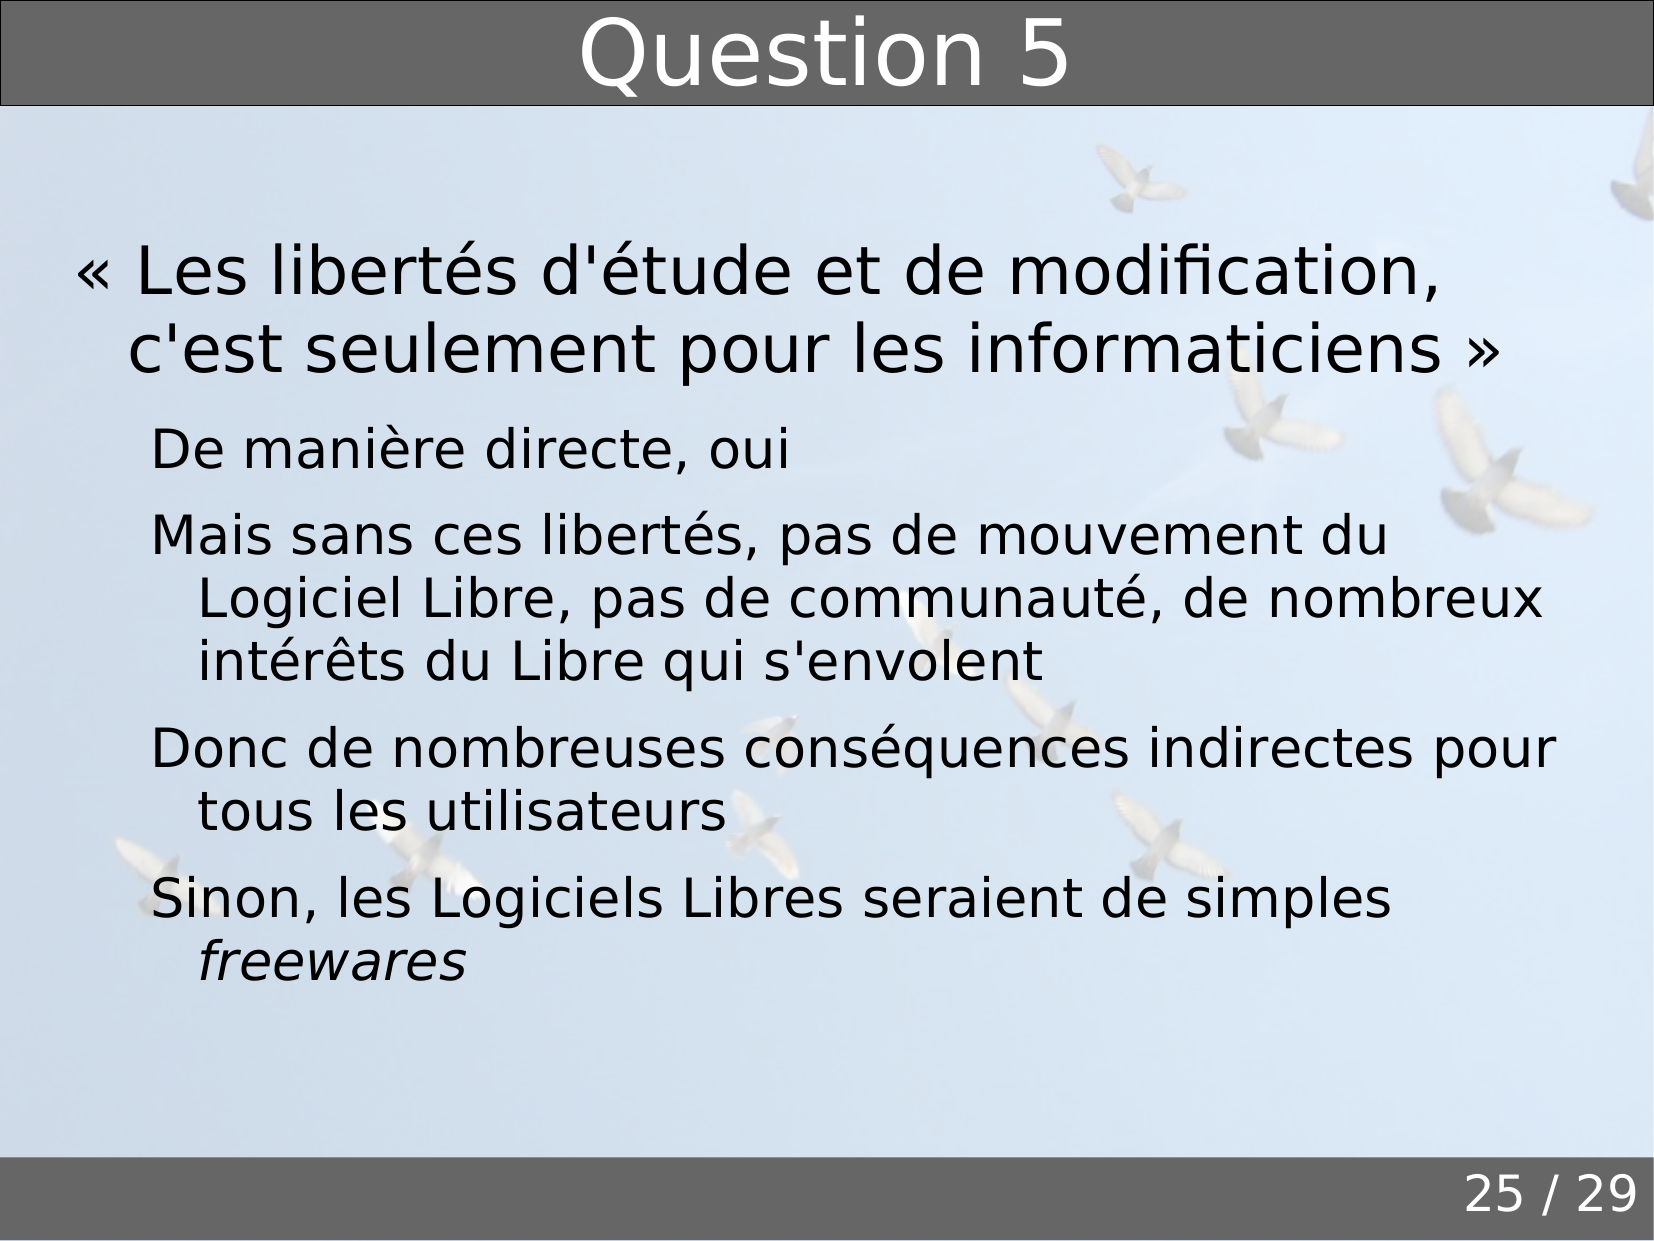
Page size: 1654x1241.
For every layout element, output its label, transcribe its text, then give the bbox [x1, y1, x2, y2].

title Question 5 [0, 0, 1654, 108]
list « Les libertés d'étude et de modification, c'est seulement pour les informaticiens » De manière directe, oui Mais sans ces libertés, pas de mouvement du Logiciel Libre, pas de communauté, de nombreux intérêts du Libre qui s'envolent Donc de nombreuses conséquences indirectes pour tous les utilisateurs Sinon, les Logiciels Libres seraient de simples freewares [56, 232, 1595, 1037]
